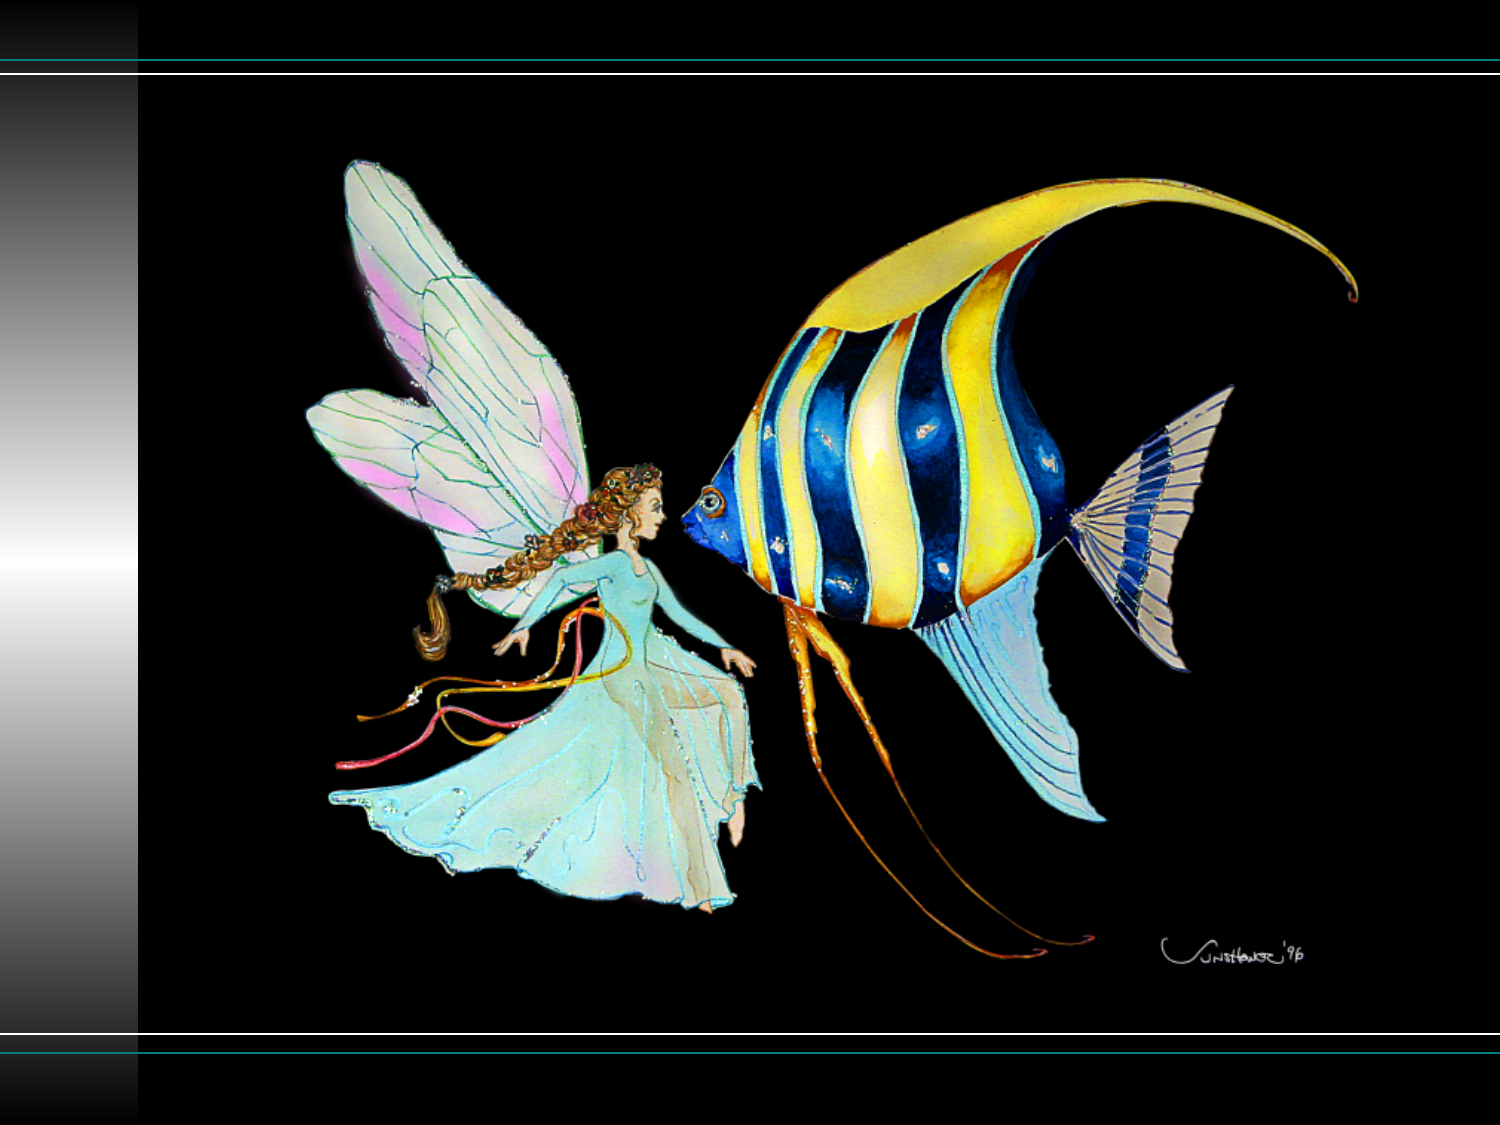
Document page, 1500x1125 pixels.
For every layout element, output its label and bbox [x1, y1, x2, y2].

picture [225, 87, 1413, 1022]
